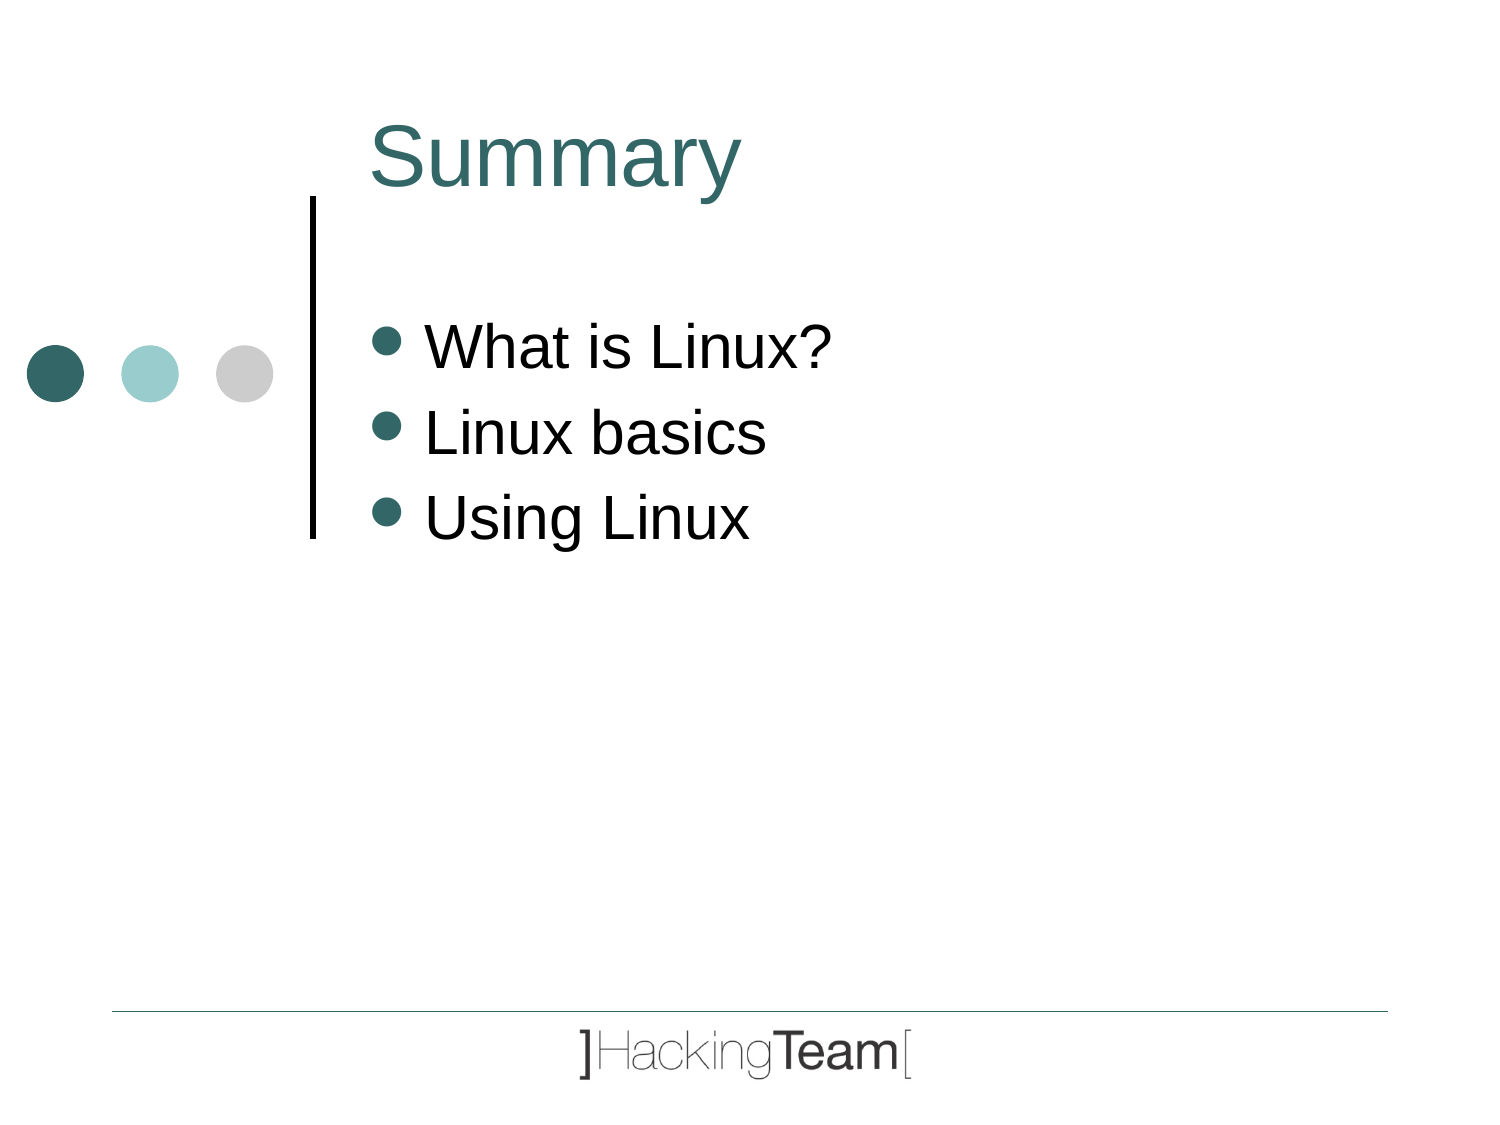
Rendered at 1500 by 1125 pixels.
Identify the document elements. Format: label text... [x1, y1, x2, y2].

title Summary [249, 38, 1401, 275]
list What is Linux? Linux basics Using Linux [249, 312, 1401, 1041]
picture [574, 1041, 916, 1084]
